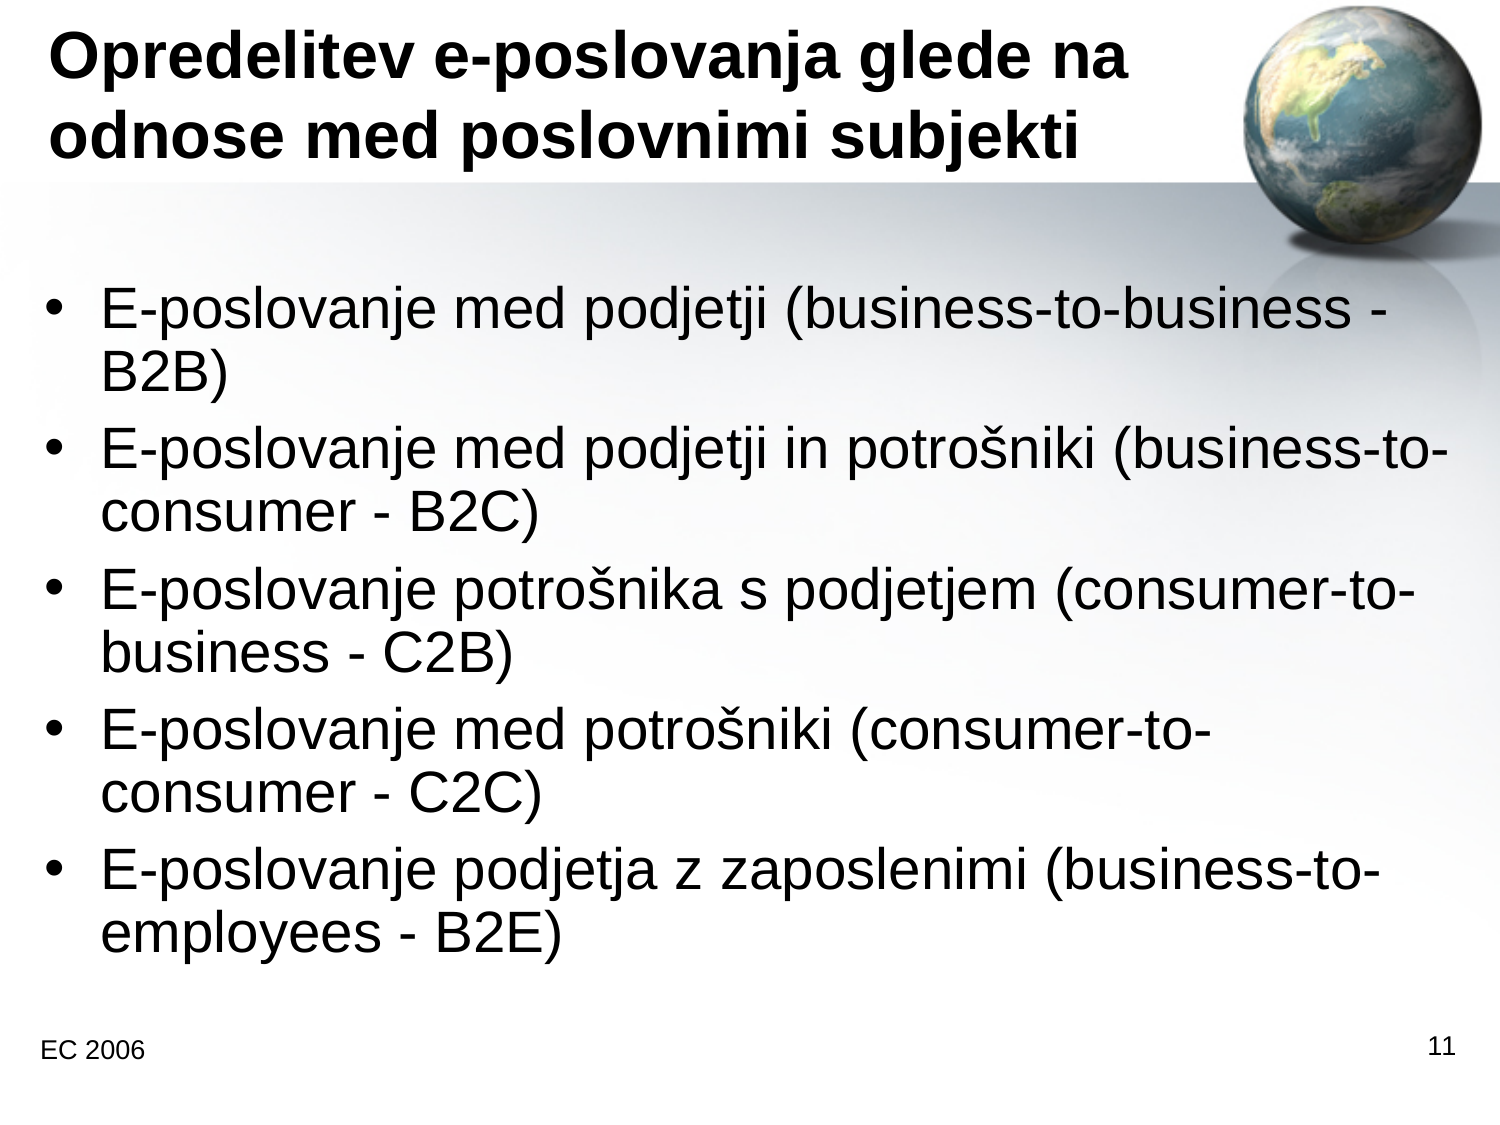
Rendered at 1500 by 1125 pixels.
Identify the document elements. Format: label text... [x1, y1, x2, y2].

text_box EC 2006 [25, 1025, 29, 1101]
title Opredelitev e-poslovanja glede na odnose med poslovnimi subjekti [33, 4, 1239, 180]
list E-poslovanje med podjetji (business-to-business - B2B) E-poslovanje med podjetji in potrošniki (business-to-consumer - B2C) E-poslovanje potrošnika s podjetjem (consumer-to-business - C2B) E-poslovanje med potrošniki (consumer-to-consumer - C2C) E-poslovanje podjetja z zaposlenimi (business-to-employees - B2E) [29, 271, 1471, 1125]
picture [0, 0, 1500, 1125]
